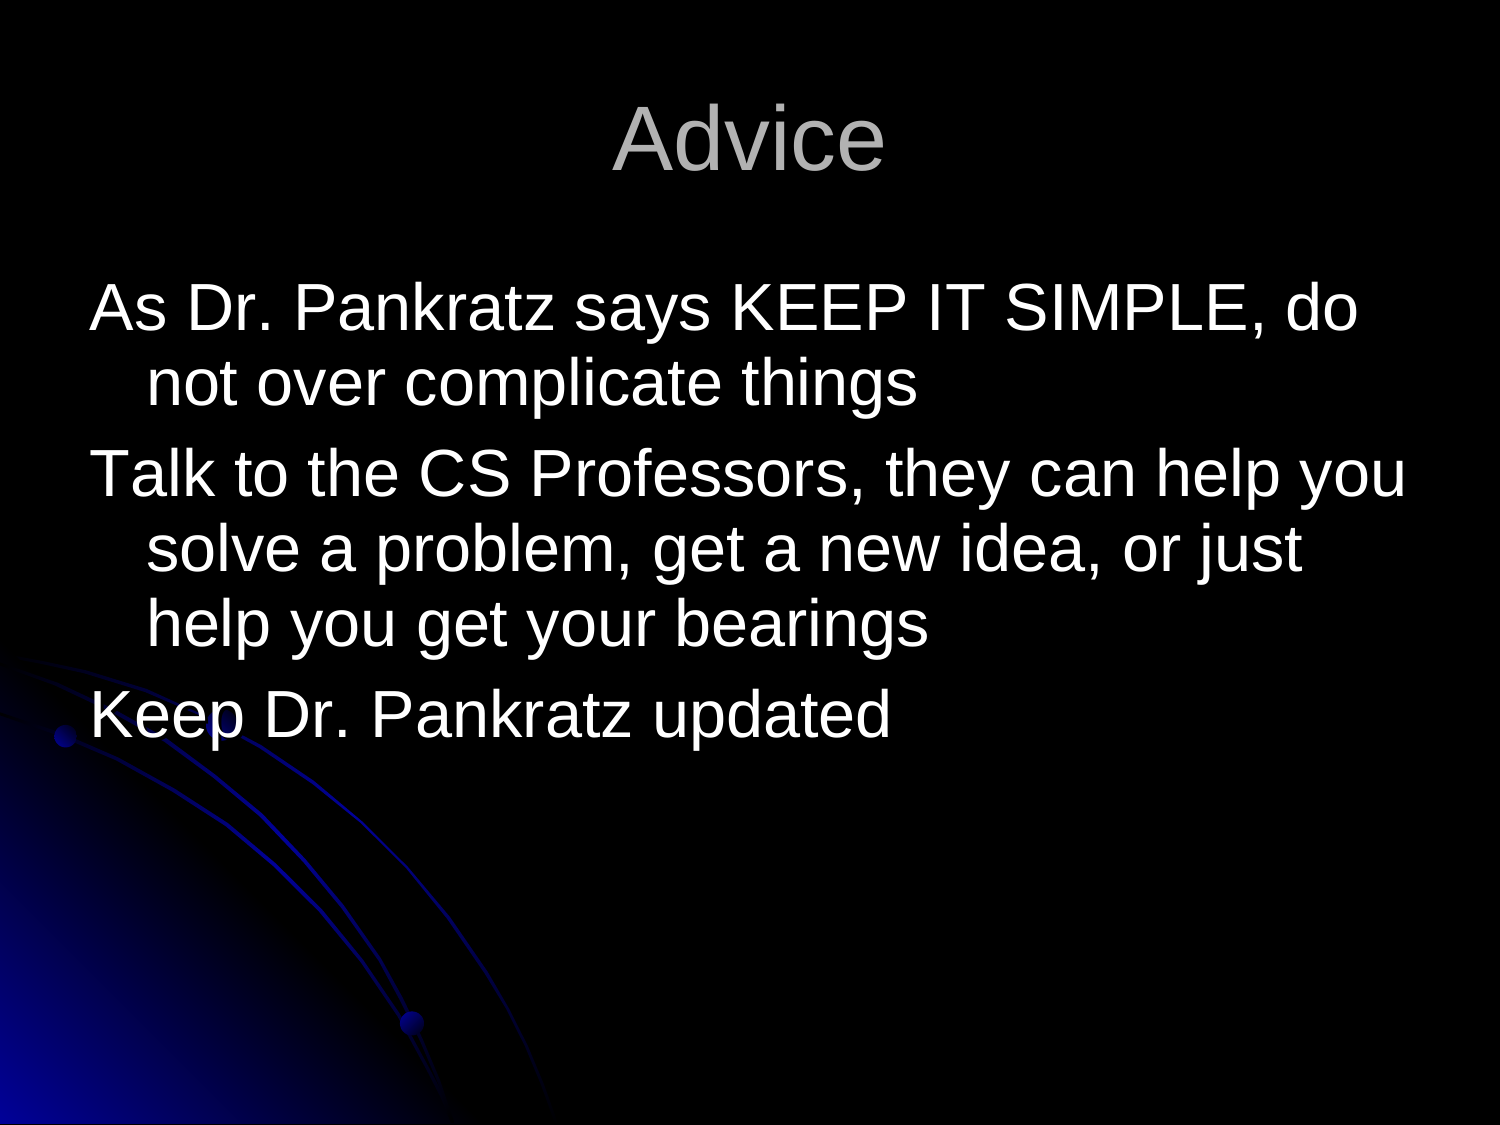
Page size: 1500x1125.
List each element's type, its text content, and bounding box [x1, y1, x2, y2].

list As Dr. Pankratz says KEEP IT SIMPLE, do not over complicate things Talk to the CS Professors, they can help you solve a problem, get a new idea, or just help you get your bearings Keep Dr. Pankratz updated [75, 262, 1426, 1006]
title Advice [75, 45, 1426, 233]
